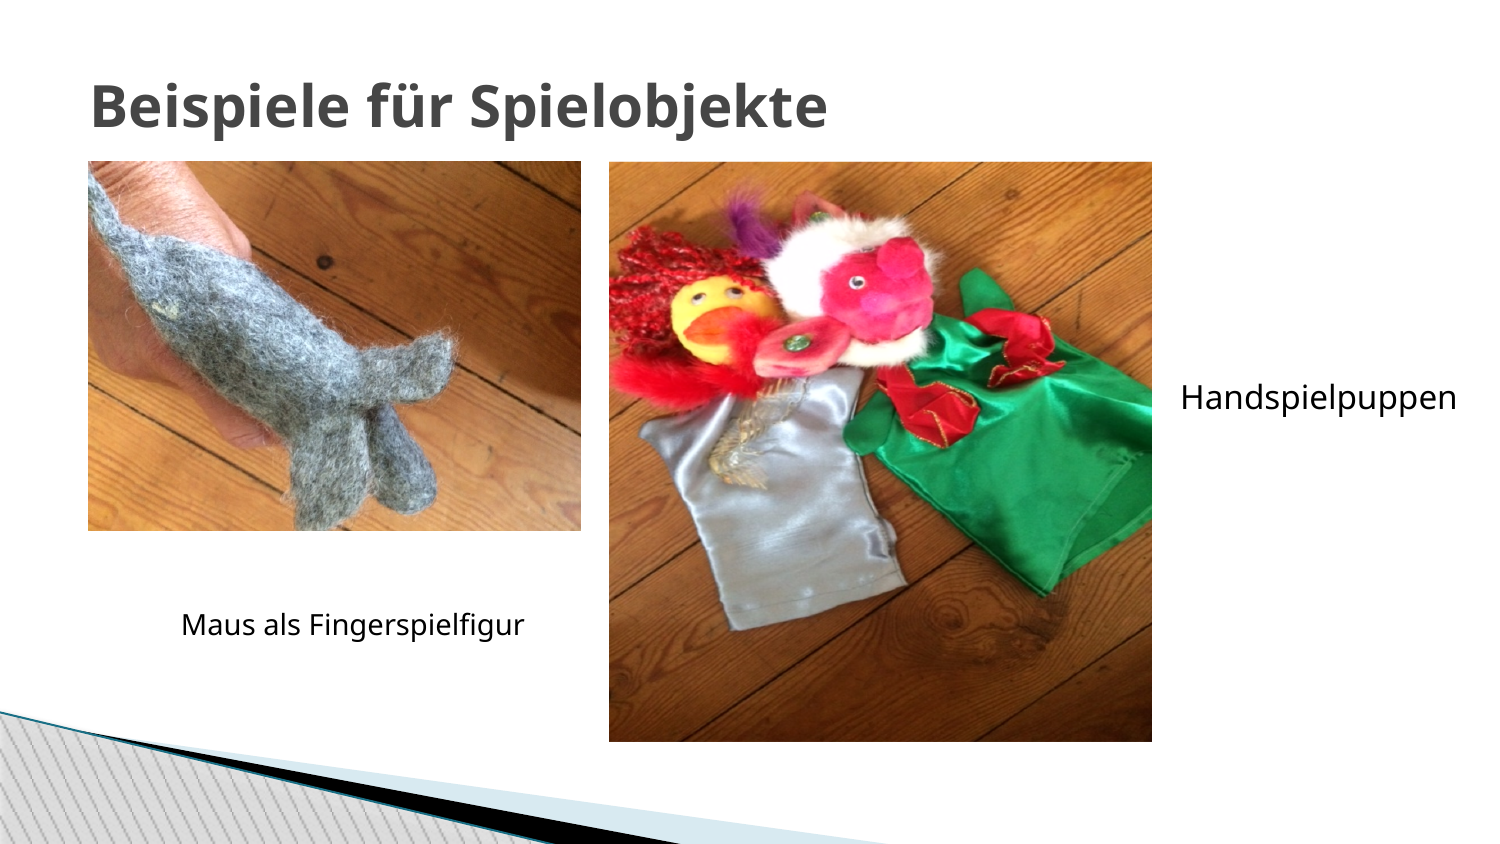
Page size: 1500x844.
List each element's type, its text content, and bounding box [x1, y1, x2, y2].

picture [88, 161, 581, 531]
text_box Handspielpuppen [1165, 368, 1474, 424]
picture [608, 175, 1152, 742]
text_box Maus als Fingerspielfigur [166, 598, 540, 649]
text_box Beispiele für Spielobjekte [75, 33, 1425, 175]
